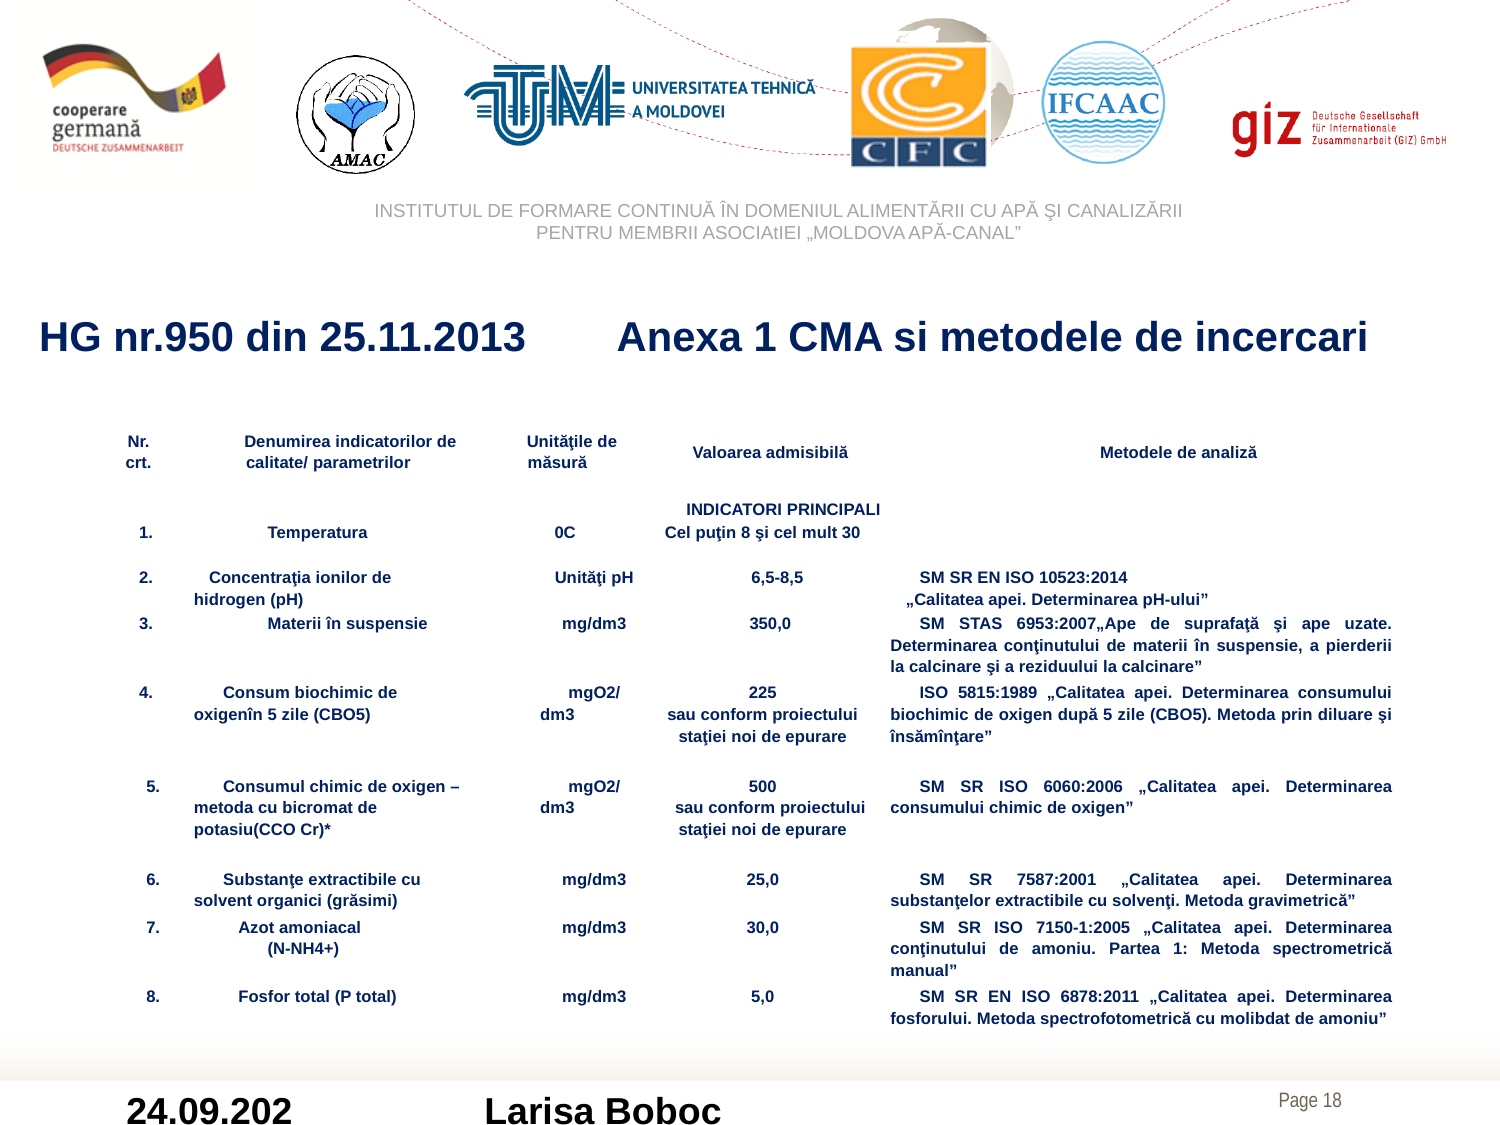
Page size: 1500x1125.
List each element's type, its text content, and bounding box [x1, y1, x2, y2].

table_header Denumirea indicatorilor de calitate/ parametrilor [185, 404, 471, 497]
table_cell SM SR EN ISO 6878:2011 „Calitatea apei. Determinarea fosforului. Metoda spectrofotometrică cu molibdat de amoniu” [882, 985, 1401, 1054]
table_cell Consum biochimic de oxigenîn 5 zile (CBO5) [185, 681, 471, 774]
table_cell 3. [92, 612, 185, 681]
footer Larisa Boboc [469, 1079, 1031, 1120]
table_cell 5. [92, 774, 185, 867]
table_cell 4. [92, 681, 185, 774]
table_header Metodele de analiză [882, 404, 1401, 497]
text_box INSTITUTUL DE FORMARE CONTINUĂ ÎN DOMENIUL ALIMENTĂRII CU APĂ ŞI CANALIZĂRII PENTRU MEMBRII ASOCIAtIEI „MOLDOVA APĂ-CANAL” [190, 170, 1366, 251]
picture [0, 0, 1500, 206]
table_cell Azot amoniacal (N-NH4+) [185, 916, 471, 985]
table_cell mgO2/dm3 [471, 774, 644, 867]
table_cell INDICATORI PRINCIPALI [92, 497, 1401, 520]
table_cell 2. [92, 566, 185, 612]
table_cell Substanţe extractibile cu solvent organici (grăsimi) [185, 867, 471, 916]
table_cell 1. [92, 520, 185, 566]
picture [0, 959, 1500, 1081]
table_cell 8. [92, 985, 185, 1054]
table_header Unităţile de măsură [471, 404, 644, 497]
table_cell SM SR ISO 6060:2006 „Calitatea apei. Determinarea consumului chimic de oxigen” [882, 774, 1401, 867]
table_cell 5,0 [644, 985, 882, 1054]
table_cell 225 sau conform proiectului staţiei noi de epurare [644, 681, 882, 774]
title HG nr.950 din 25.11.2013 Anexa 1 CMA si metodele de incercari [24, 302, 1475, 1028]
table_cell SM STAS 6953:2007„Ape de suprafaţă şi ape uzate. Determinarea conţinutului de materii în suspensie, a pierderii la calcinare şi a reziduului la calcinare” [882, 612, 1401, 681]
table_cell 6,5-8,5 [644, 566, 882, 612]
slide_number 13.07.2021 [111, 1079, 324, 1120]
table_cell Concentraţia ionilor de hidrogen (pH) [185, 566, 471, 612]
table_cell SM SR EN ISO 10523:2014 „Calitatea apei. Determinarea pH-ului” [882, 566, 1401, 612]
table_header Nr. crt. [92, 404, 185, 497]
table_cell 500 sau conform proiectului staţiei noi de epurare [644, 774, 882, 867]
table_cell 7. [92, 916, 185, 985]
table_cell SM SR ISO 7150-1:2005 „Calitatea apei. Determinarea conţinutului de amoniu. Partea 1: Metoda spectrometrică manual” [882, 916, 1401, 985]
table_cell 350,0 [644, 612, 882, 681]
table_cell Unităţi pH [471, 566, 644, 612]
table_cell [882, 520, 1401, 566]
table_cell Cel puţin 8 şi cel mult 30 [644, 520, 882, 566]
table_cell Consumul chimic de oxigen – metoda cu bicromat de potasiu(CCO Cr)* [185, 774, 471, 867]
table_cell 0C [471, 520, 644, 566]
table_cell Fosfor total (P total) [185, 985, 471, 1054]
table_cell mg/dm3 [471, 985, 644, 1054]
table_cell Materii în suspensie [185, 612, 471, 681]
table_header Valoarea admisibilă [644, 404, 882, 497]
table_cell 6. [92, 867, 185, 916]
table_cell SM SR 7587:2001 „Calitatea apei. Determinarea substanţelor extractibile cu solvenţi. Metoda gravimetrică” [882, 867, 1401, 916]
table_cell mgO2/dm3 [471, 681, 644, 774]
table_cell 25,0 [644, 867, 882, 916]
table_cell ISO 5815:1989 „Calitatea apei. Determinarea consumului biochimic de oxigen după 5 zile (CBO5). Metoda prin diluare şi însămînţare” [882, 681, 1401, 774]
table_cell mg/dm3 [471, 916, 644, 985]
table_cell Temperatura [185, 520, 471, 566]
table_cell mg/dm3 [471, 867, 644, 916]
table_cell mg/dm3 [471, 612, 644, 681]
table_cell 30,0 [644, 916, 882, 985]
